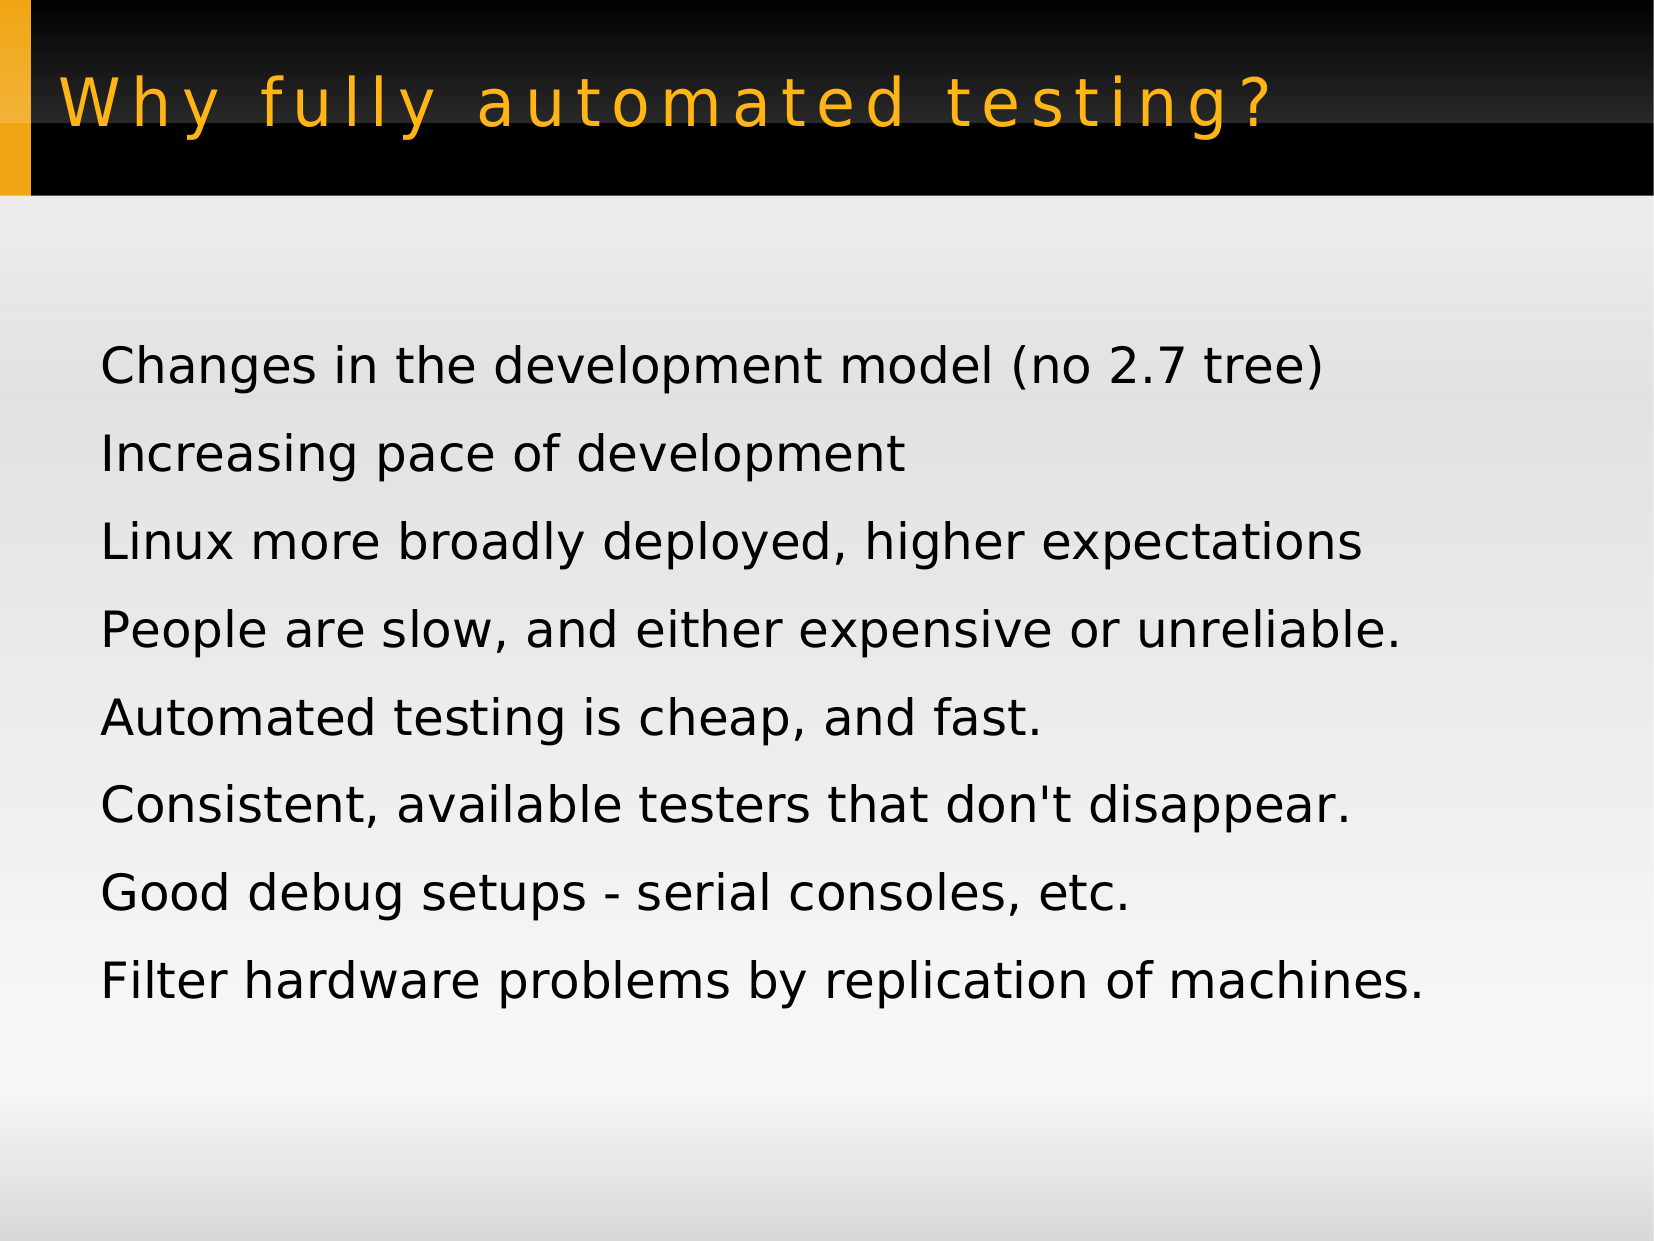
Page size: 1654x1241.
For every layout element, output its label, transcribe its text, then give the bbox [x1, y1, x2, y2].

picture [0, 0, 1654, 1241]
title Why fully automated testing? [59, 29, 1613, 178]
list Changes in the development model (no 2.7 tree) Increasing pace of development Linux more broadly deployed, higher expectations People are slow, and either expensive or unreliable. Automated testing is cheap, and fast. Consistent, available testers that don't disappear. Good debug setups - serial consoles, etc. Filter hardware problems by replication of machines. [82, 337, 1571, 1109]
